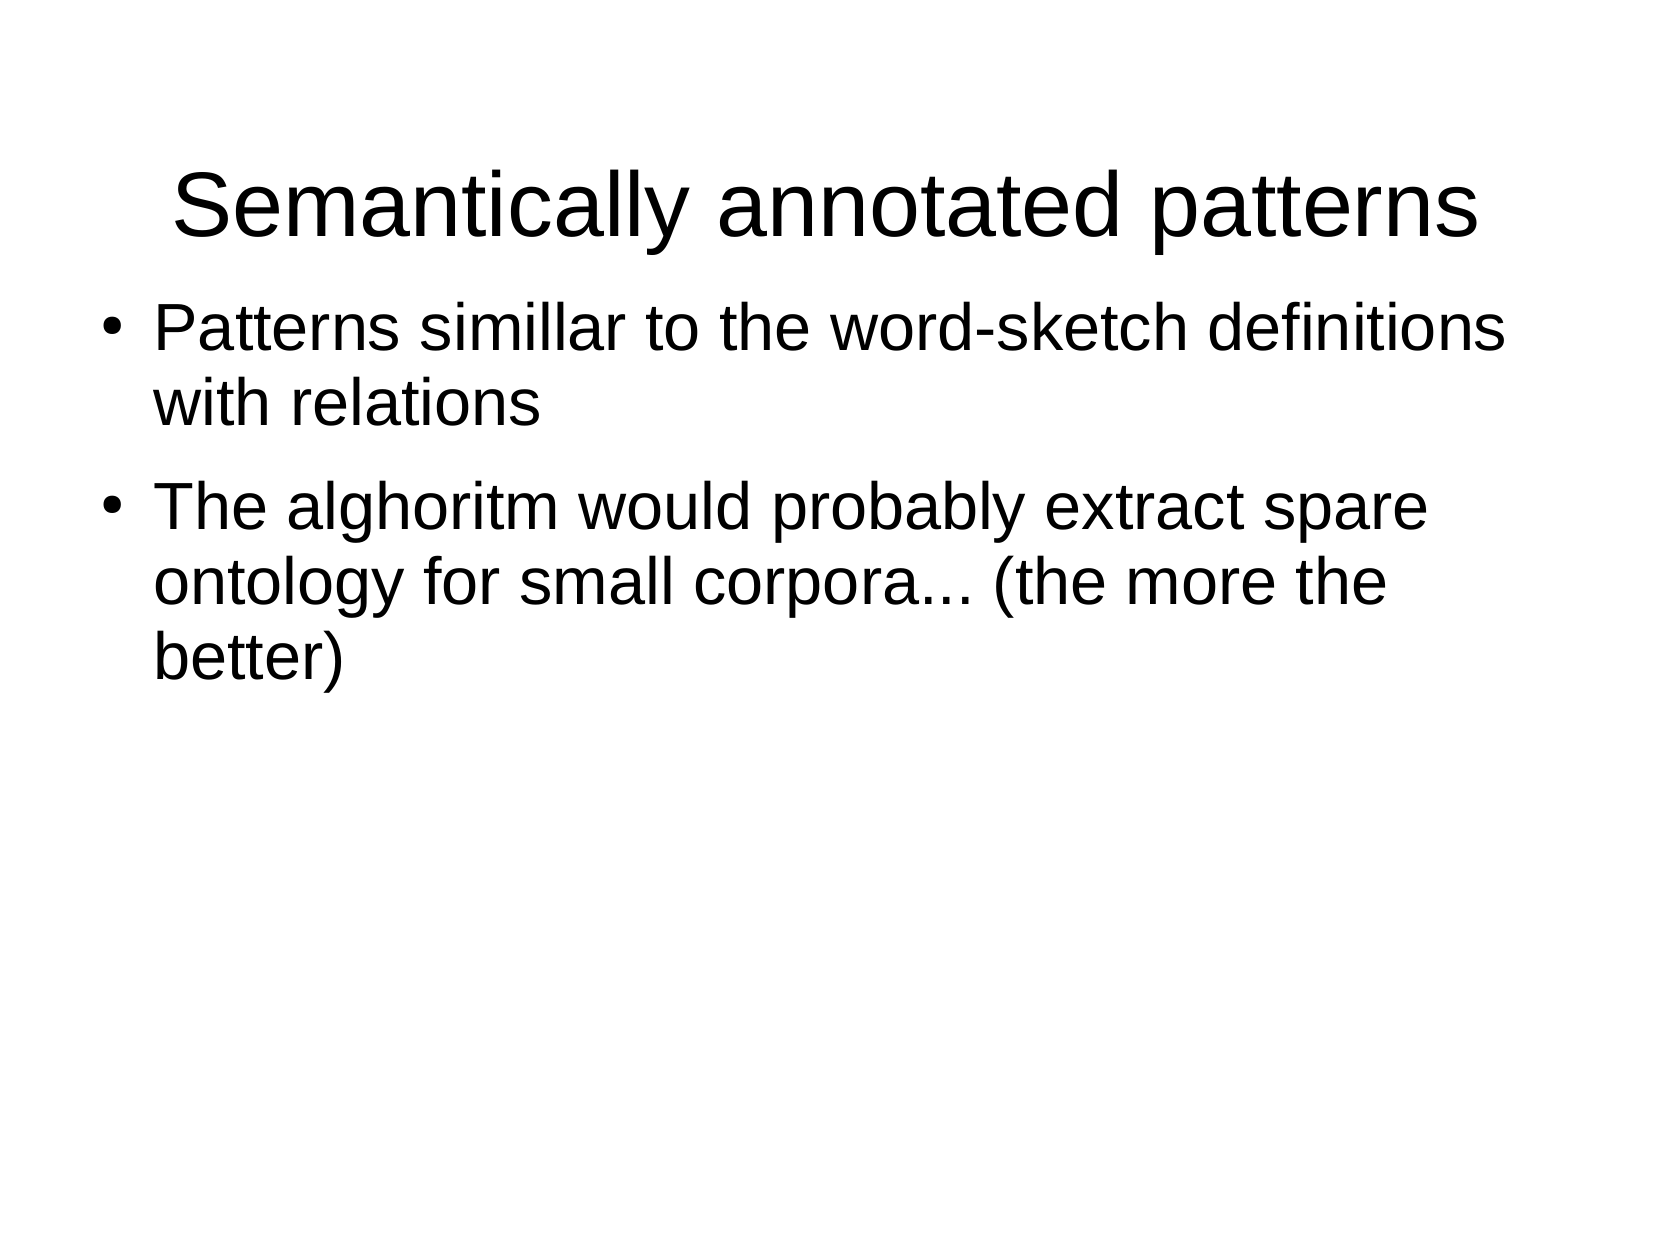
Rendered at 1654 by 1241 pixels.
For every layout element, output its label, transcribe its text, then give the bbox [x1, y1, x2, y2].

title Semantically annotated patterns [82, 50, 1571, 256]
list Patterns simillar to the word-sketch definitions with relations The alghoritm would probably extract spare ontology for small corpora... (the more the better) [82, 290, 1571, 1109]
